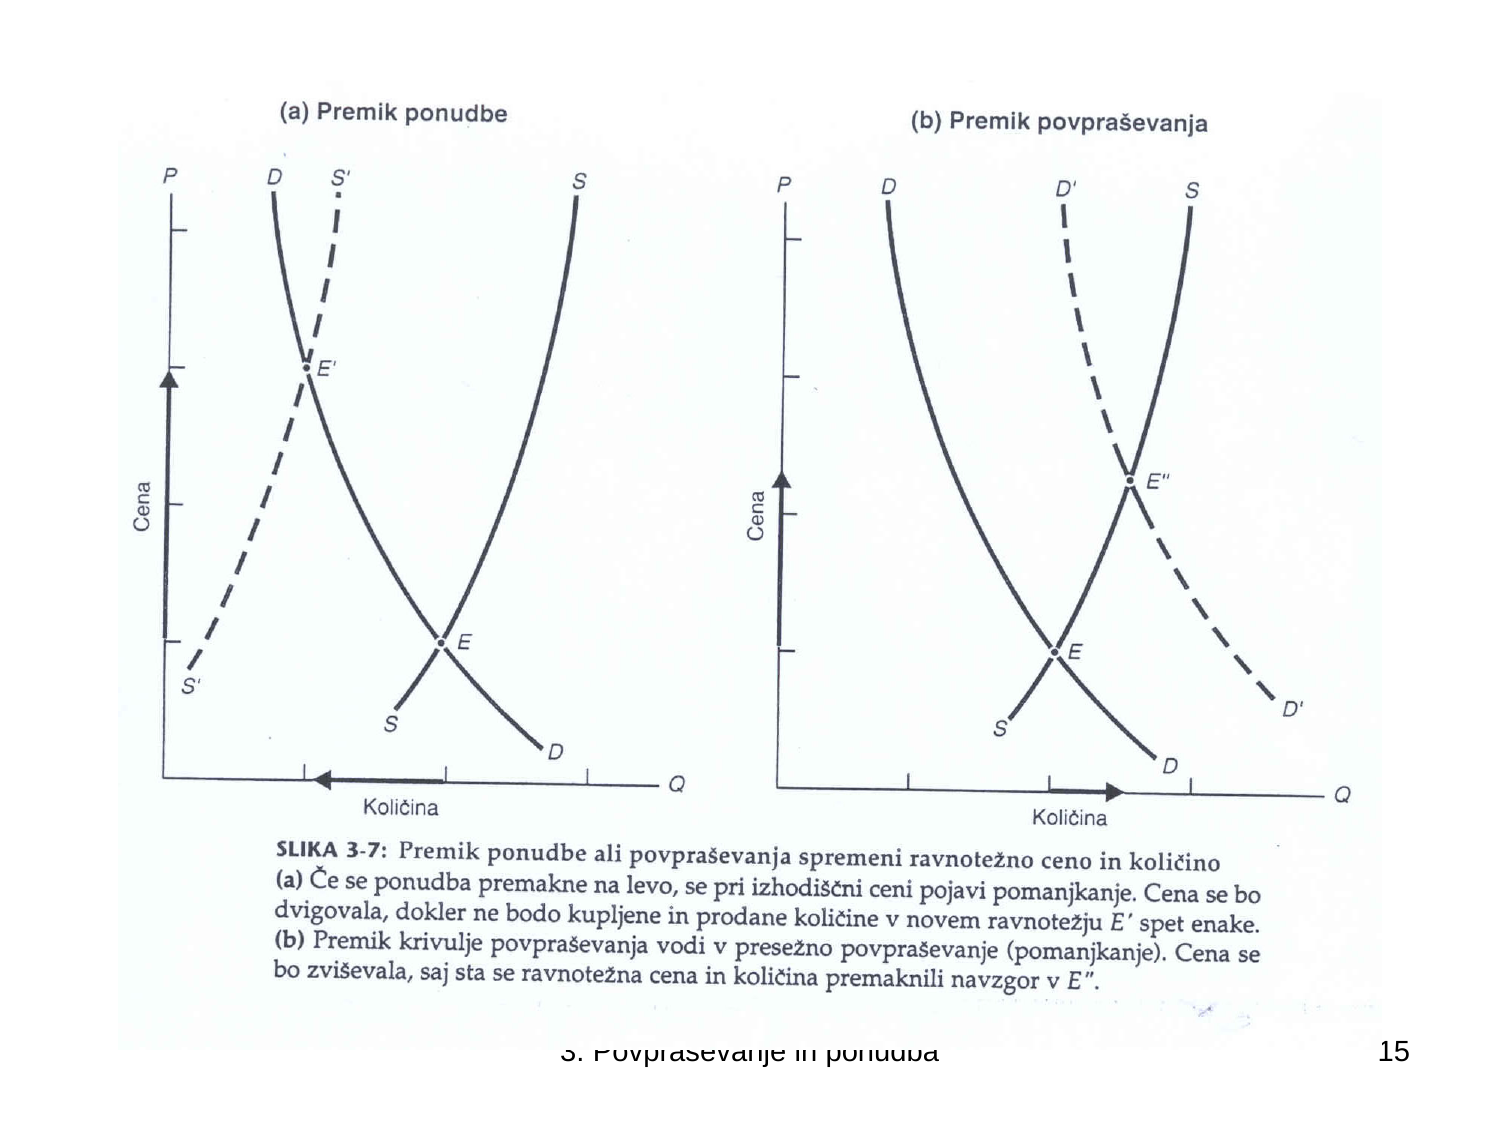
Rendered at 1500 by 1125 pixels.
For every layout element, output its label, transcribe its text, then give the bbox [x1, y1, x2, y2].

text_box 3. Povpraševanje in ponudba [512, 1051, 988, 1103]
text_box <number> [1074, 1024, 1426, 1103]
picture [118, 74, 1382, 1051]
